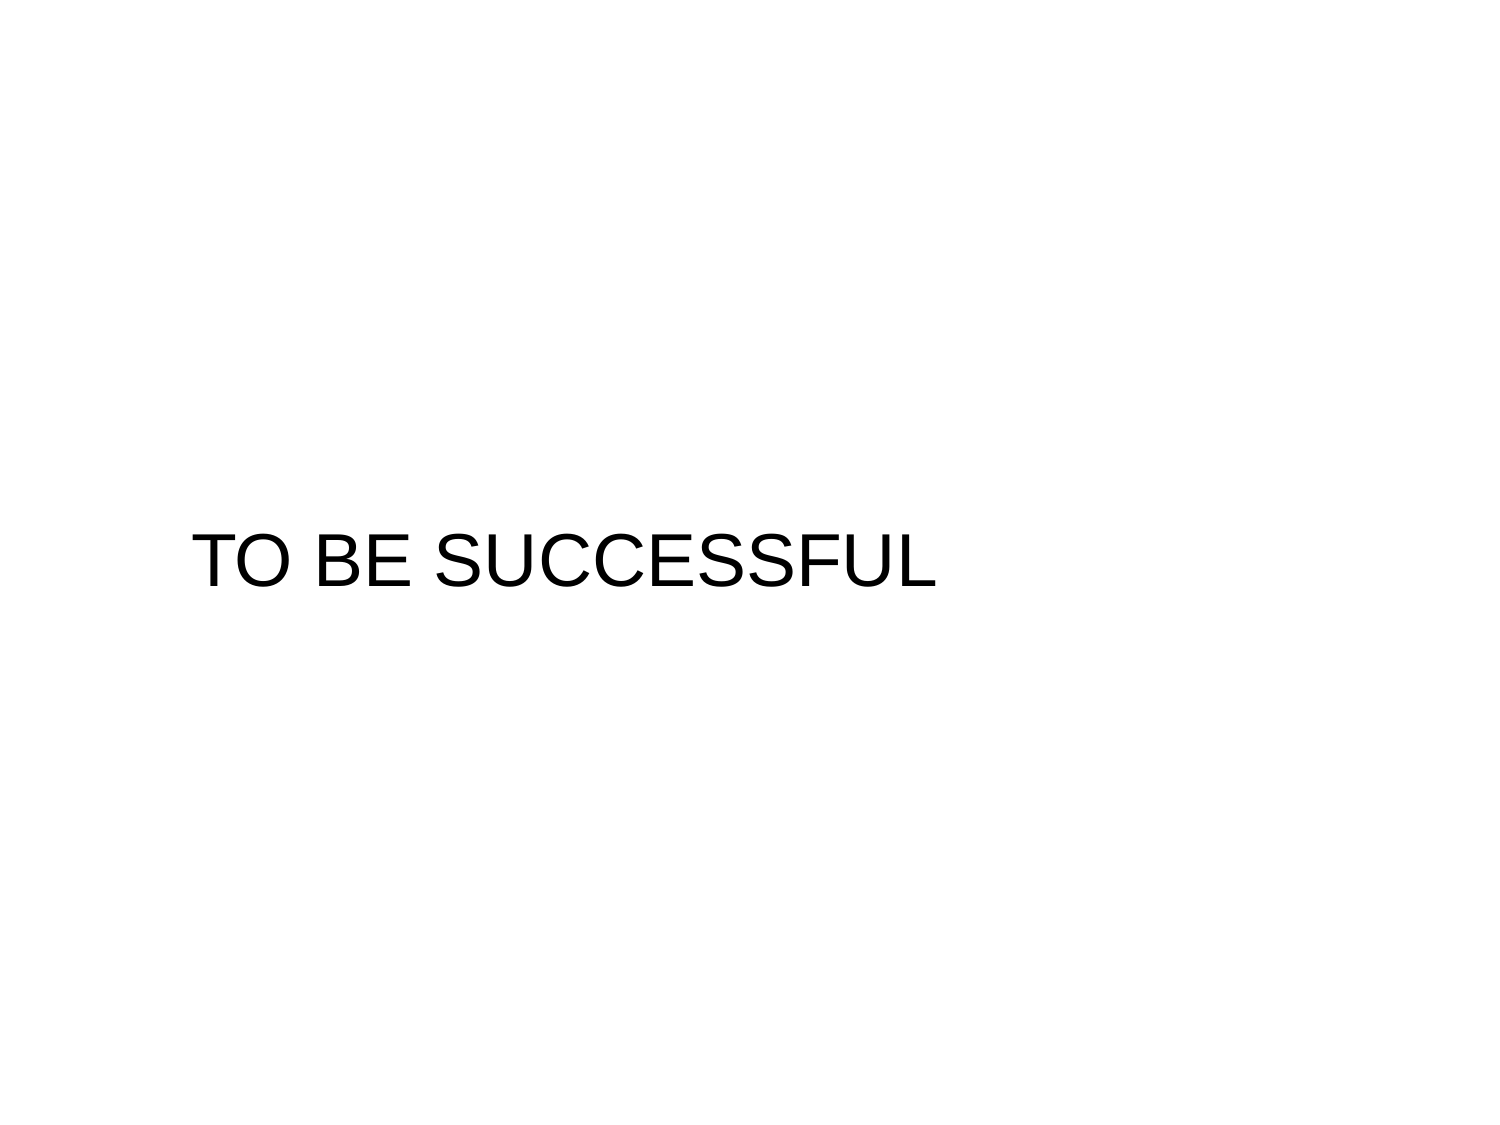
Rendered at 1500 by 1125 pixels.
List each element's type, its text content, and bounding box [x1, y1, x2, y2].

text_box ТО ВЕ SUCCESSFUL [0, 59, 1241, 1063]
